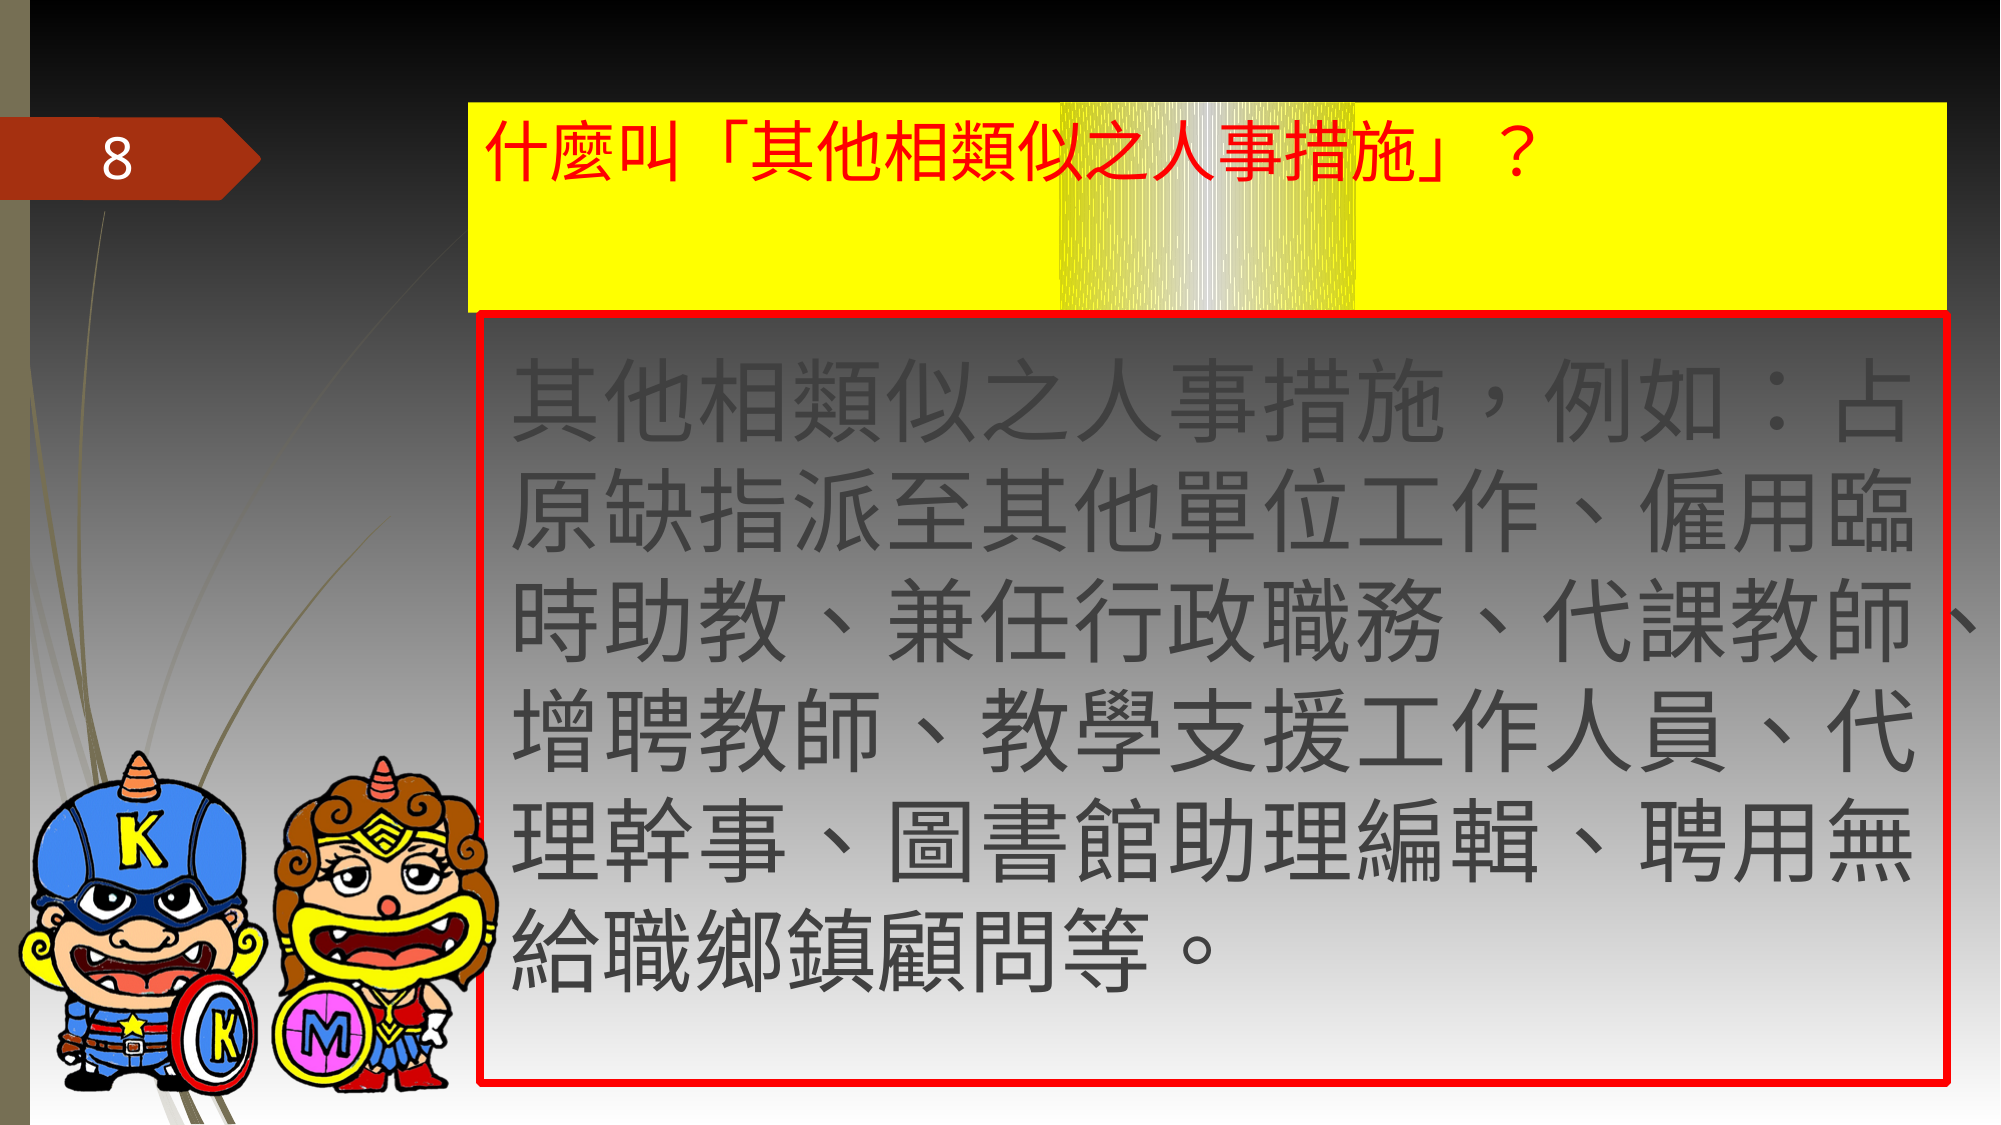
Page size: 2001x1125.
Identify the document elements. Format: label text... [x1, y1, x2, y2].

text_box 8 [86, 114, 199, 199]
title 什麼叫「其他相類似之人事措施」？ [468, 102, 1947, 313]
picture [0, 745, 510, 1101]
list 其他相類似之人事措施，例如：占原缺指派至其他單位工作、僱用臨時助教、兼任行政職務、代課教師、增聘教師、教學支援工作人員、代理幹事、圖書館助理編輯、聘用無給職鄉鎮顧問等。 [480, 313, 1947, 1084]
